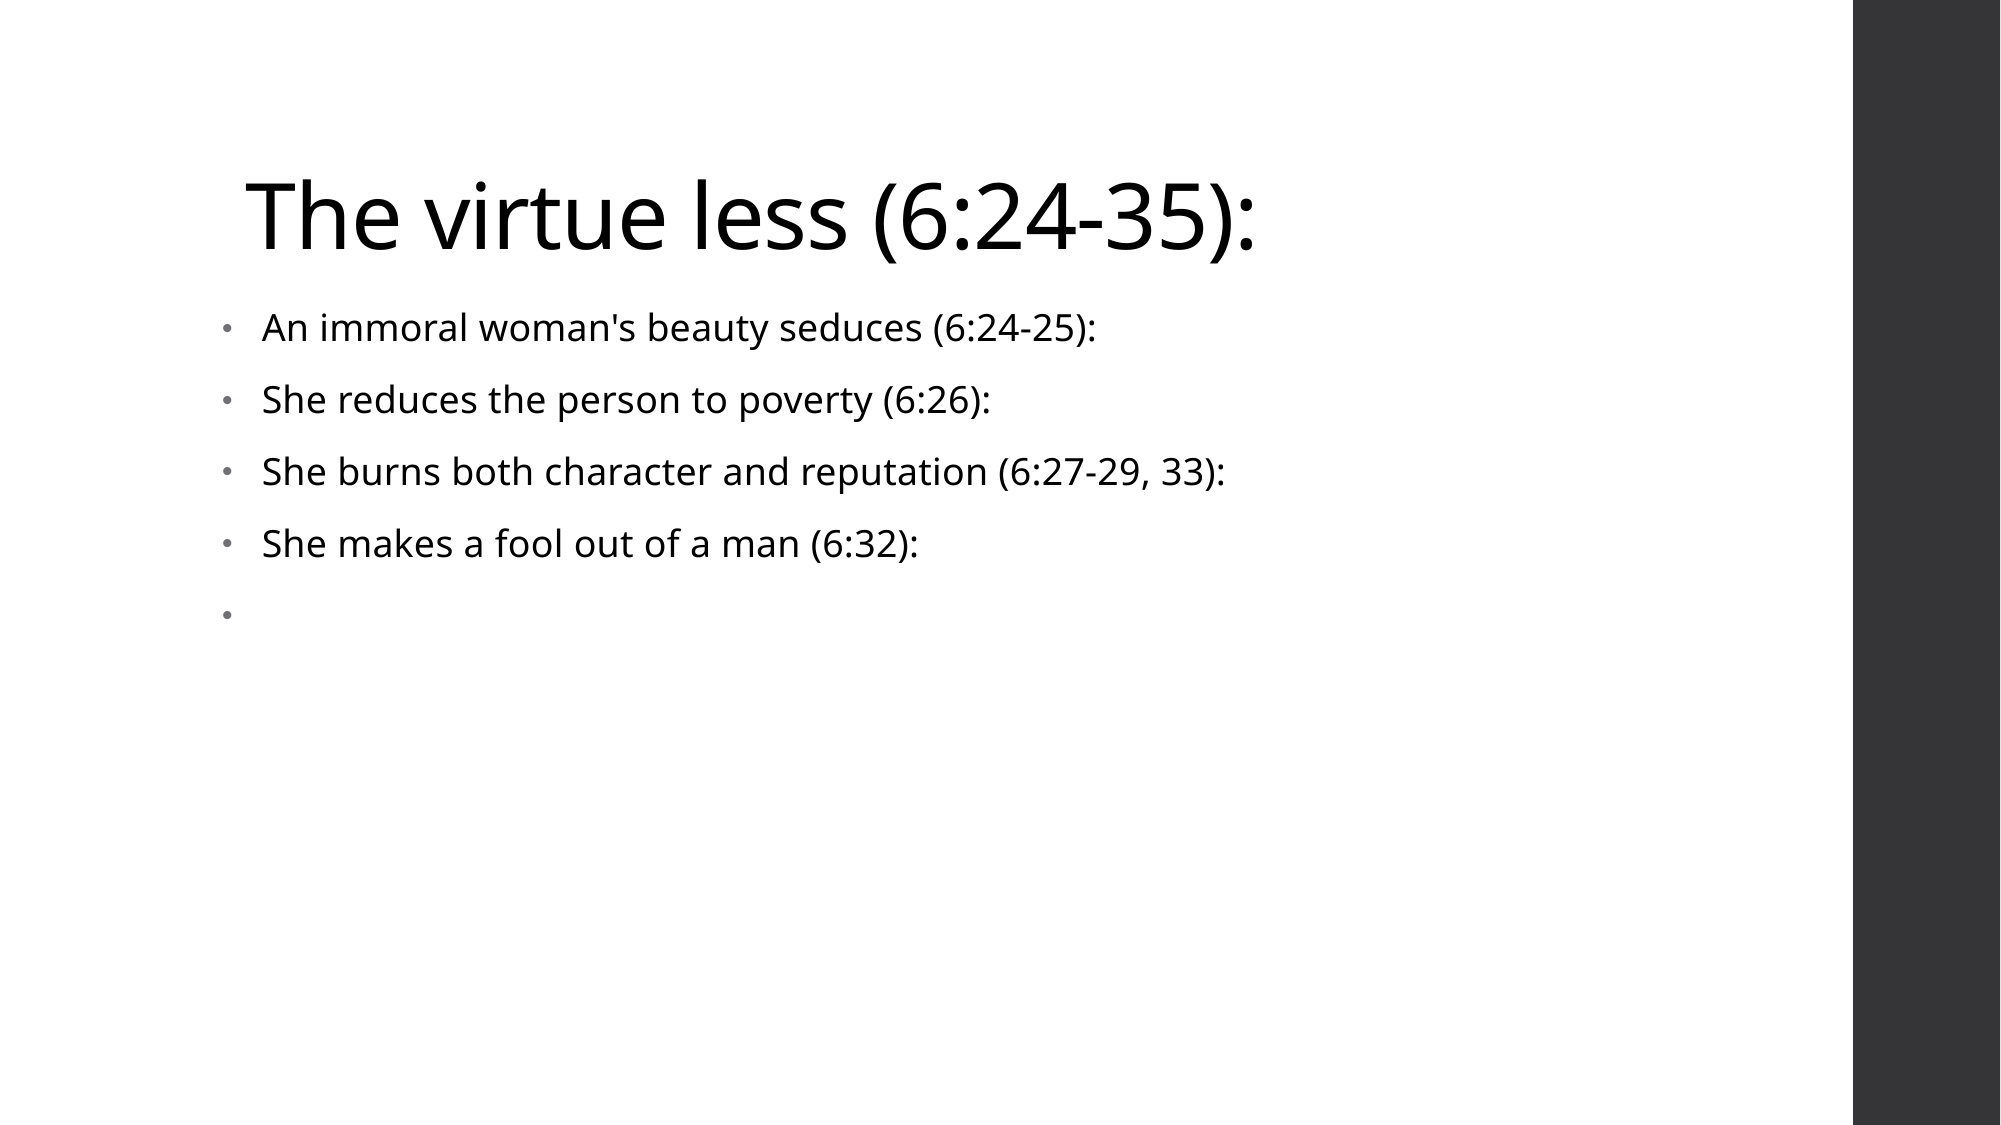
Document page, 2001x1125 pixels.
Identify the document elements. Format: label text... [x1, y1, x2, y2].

title The virtue less (6:24-35): [206, 60, 1797, 278]
list An immoral woman's beauty seduces (6:24-25): She reduces the person to poverty (6:26): She burns both character and reputation (6:27-29, 33): She makes a fool out of a man (6:32): [206, 299, 1617, 1014]
